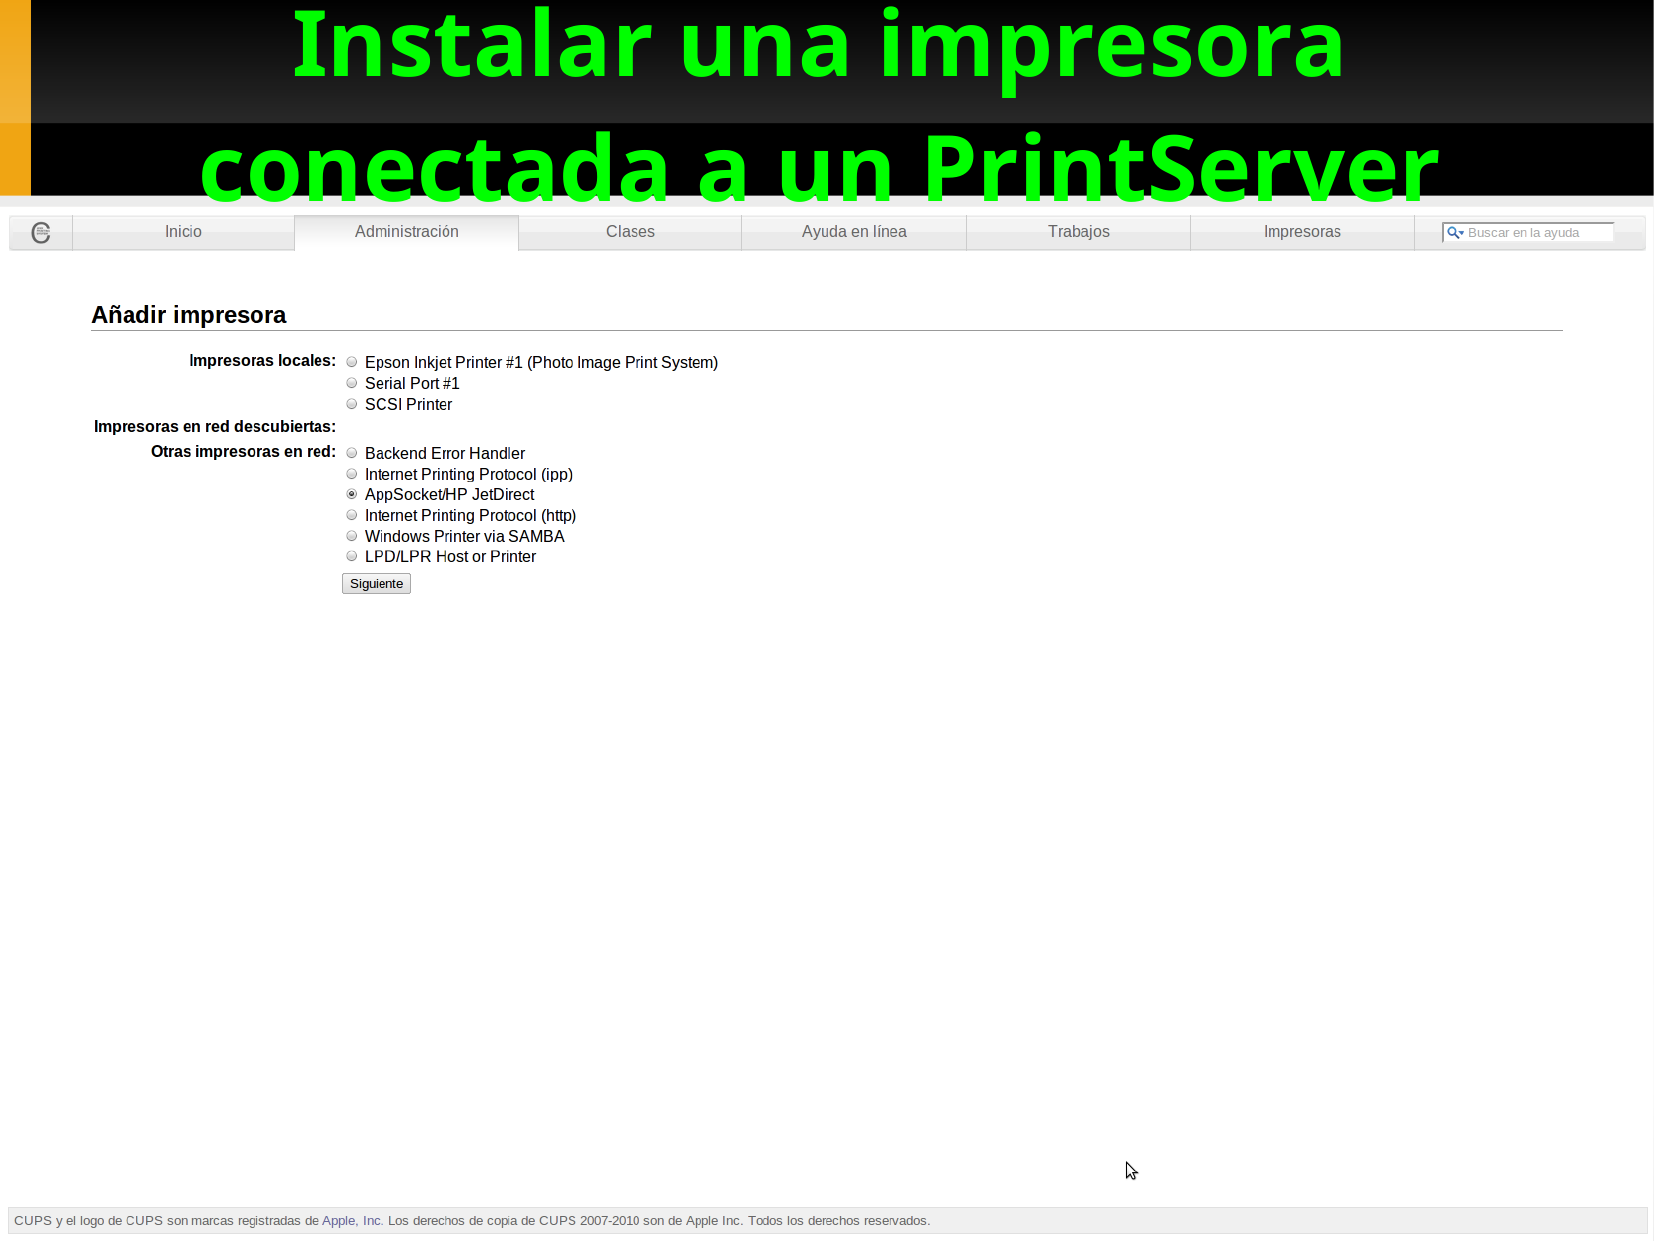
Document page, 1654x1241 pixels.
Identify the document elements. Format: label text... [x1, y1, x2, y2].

picture [0, 0, 1654, 1241]
title Instalar una impresora conectada a un PrintServer [76, 0, 1565, 206]
